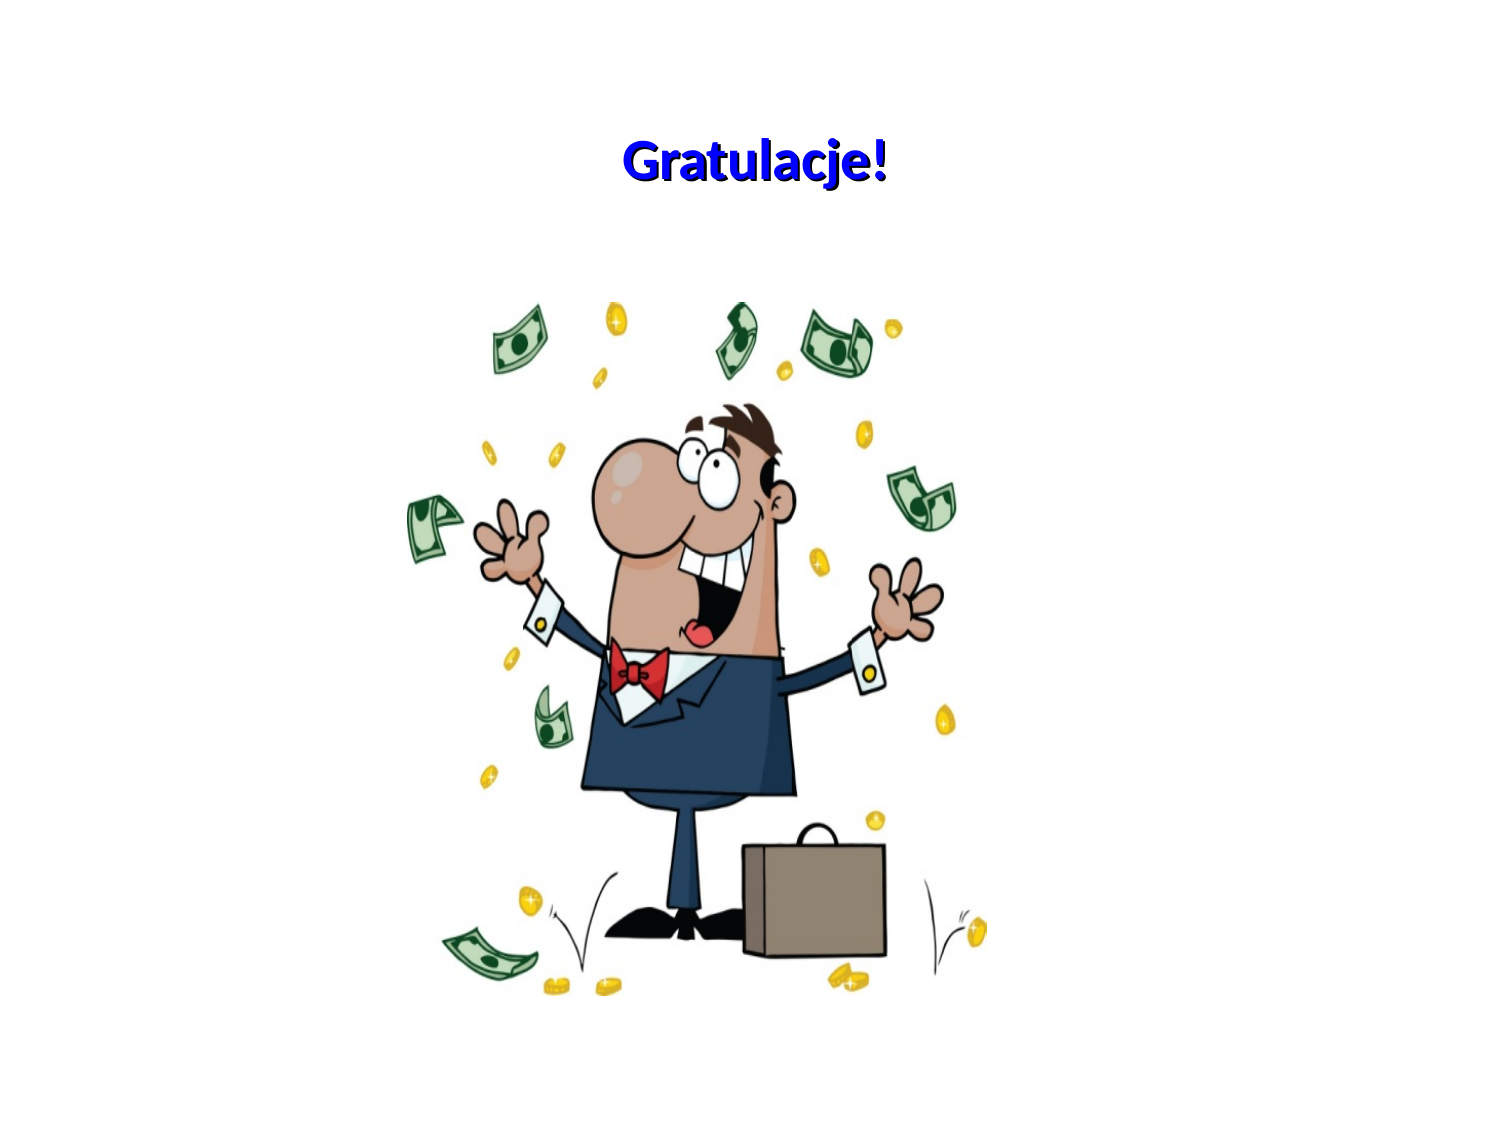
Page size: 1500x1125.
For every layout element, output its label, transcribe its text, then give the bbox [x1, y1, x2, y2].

picture [407, 302, 987, 996]
text_box Gratulacje! [607, 114, 904, 199]
